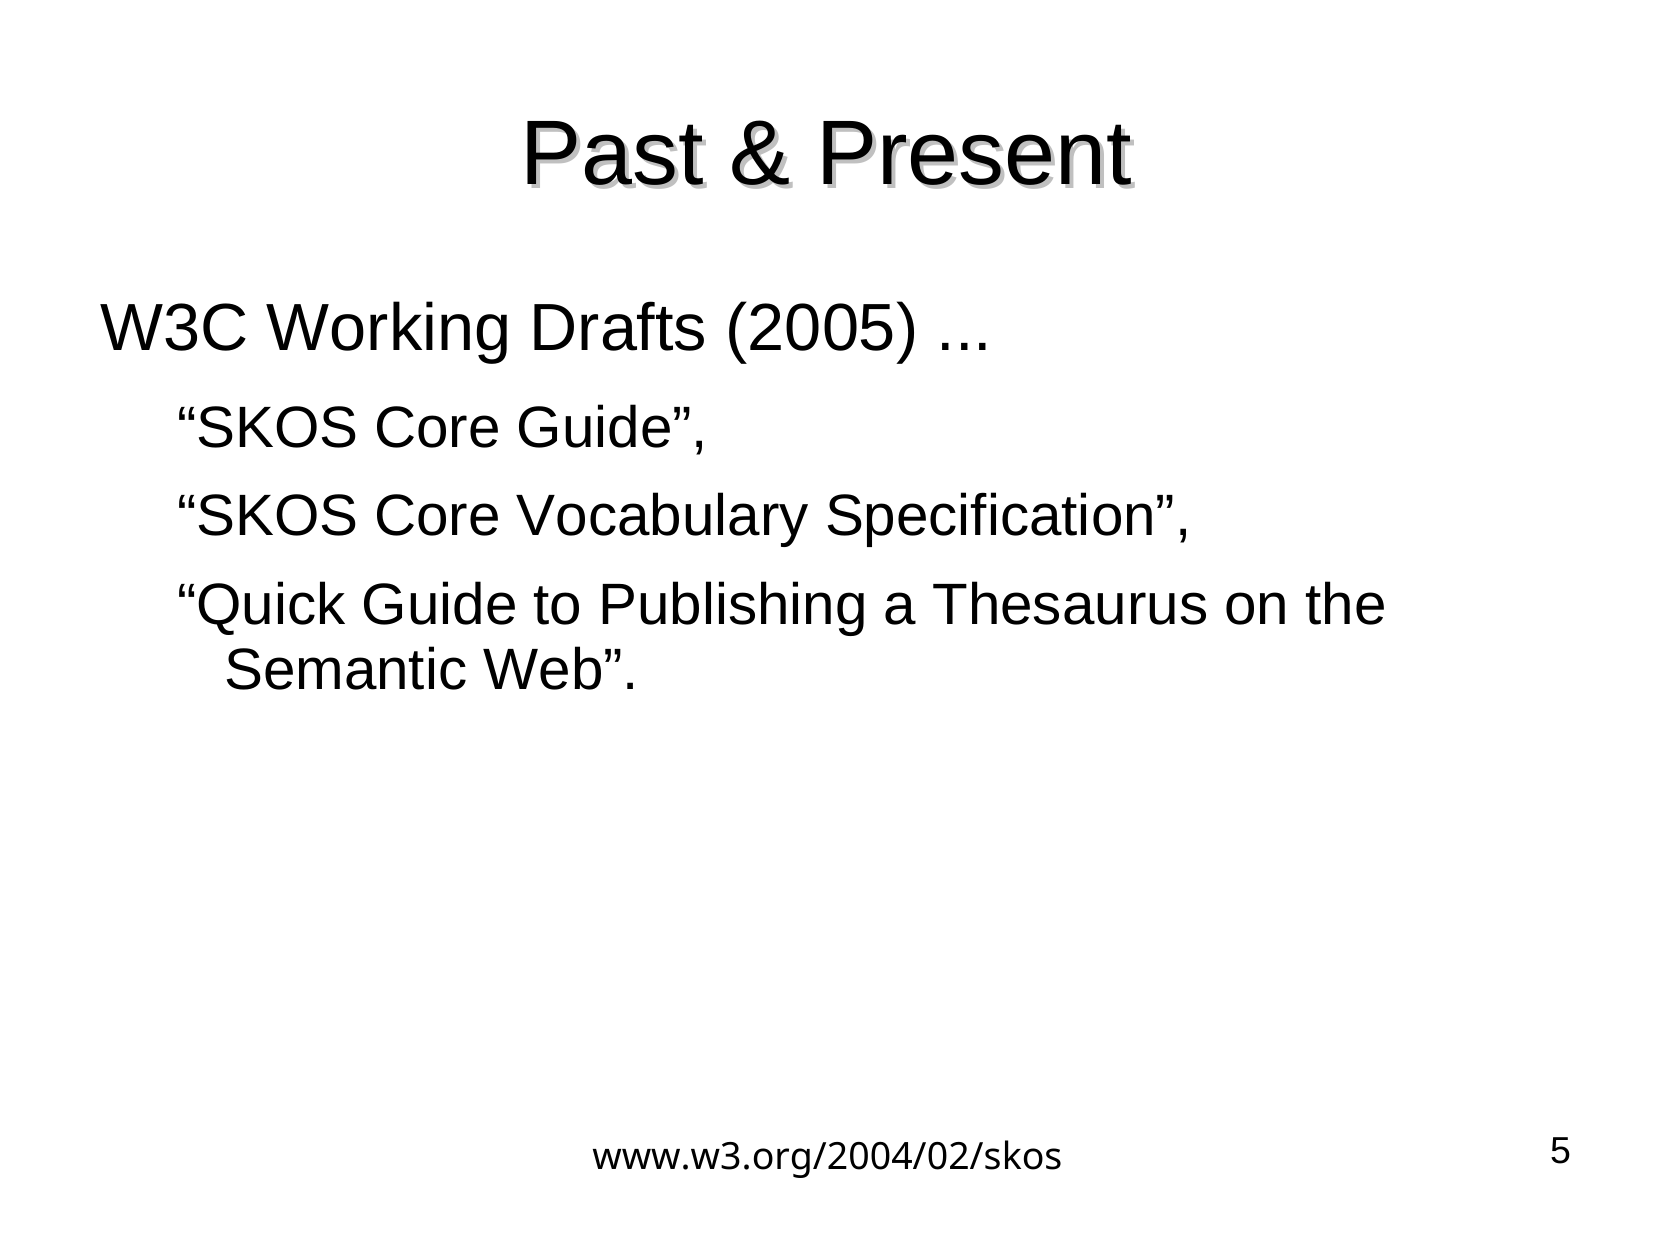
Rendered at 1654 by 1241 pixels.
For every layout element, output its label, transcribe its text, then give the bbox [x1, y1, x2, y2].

list W3C Working Drafts (2005) ... “SKOS Core Guide”, “SKOS Core Vocabulary Specification”, “Quick Guide to Publishing a Thesaurus on the Semantic Web”. [82, 290, 1571, 1109]
title Past & Present [82, 49, 1571, 257]
